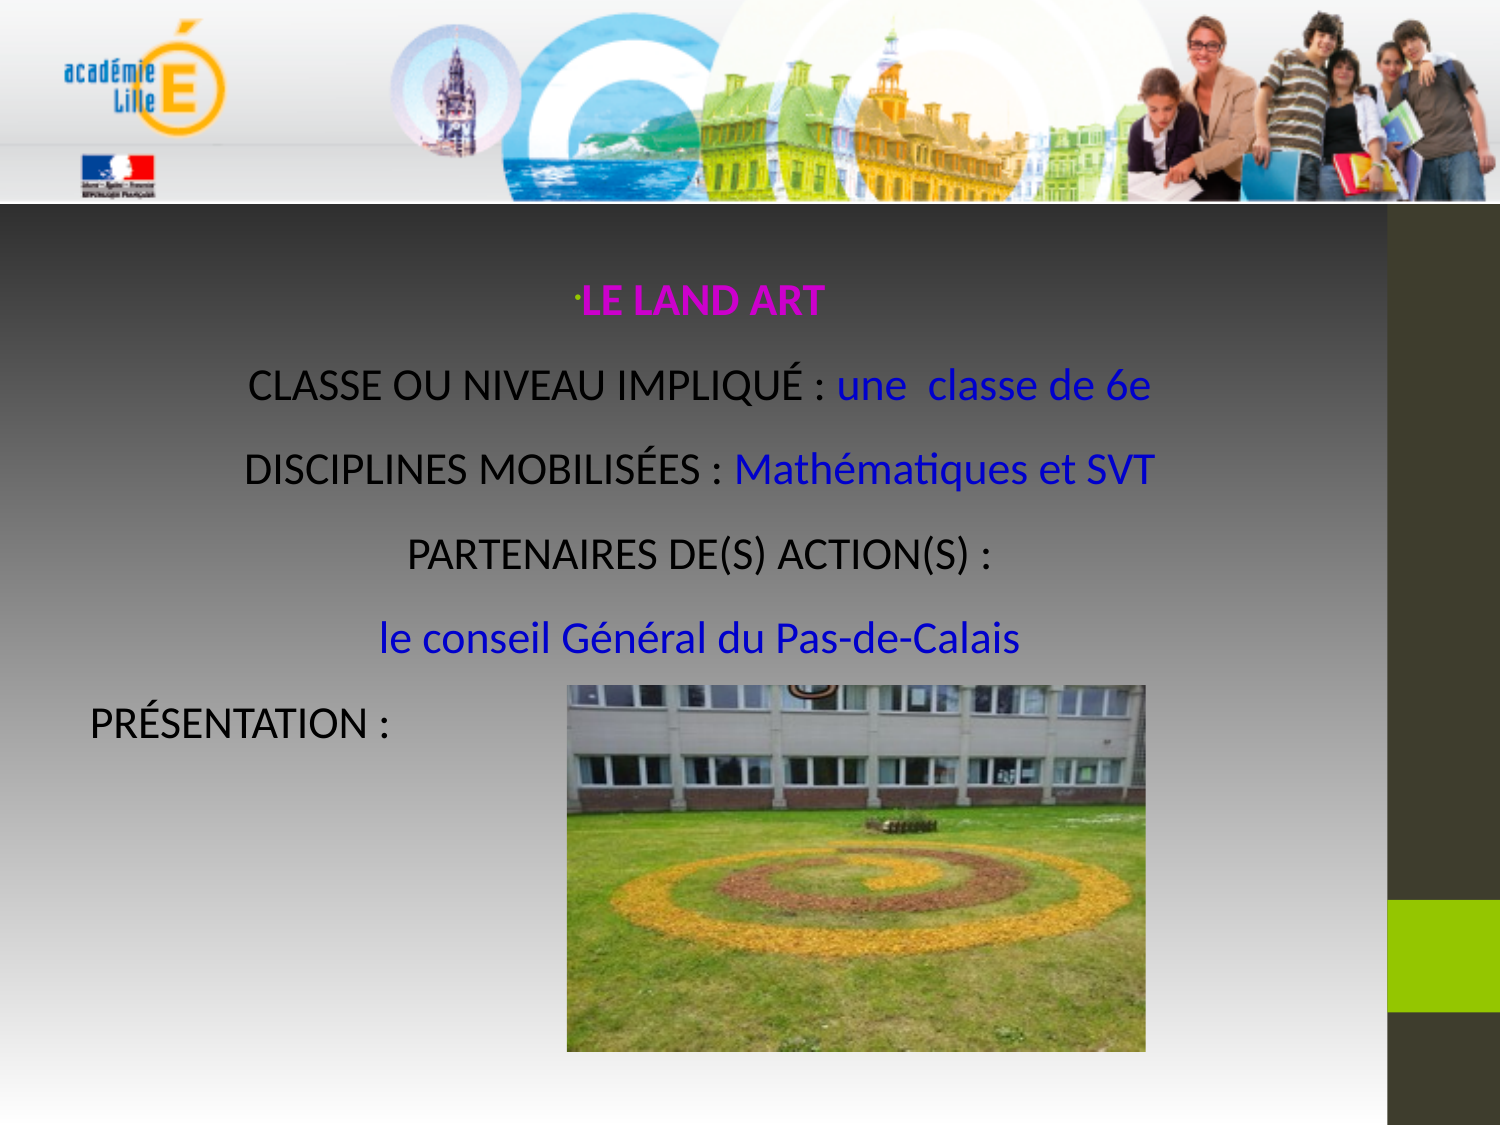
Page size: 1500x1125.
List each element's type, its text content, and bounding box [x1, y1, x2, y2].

picture [0, 0, 1500, 204]
title [566, 685, 1146, 1052]
list LE LAND ART CLASSE OU NIVEAU IMPLIQUÉ : une classe de 6e DISCIPLINES MOBILISÉES : Mathématiques et SVT PARTENAIRES DE(S) ACTION(S) : le conseil Général du Pas-de-Calais PRÉSENTATION : [75, 262, 1325, 1050]
